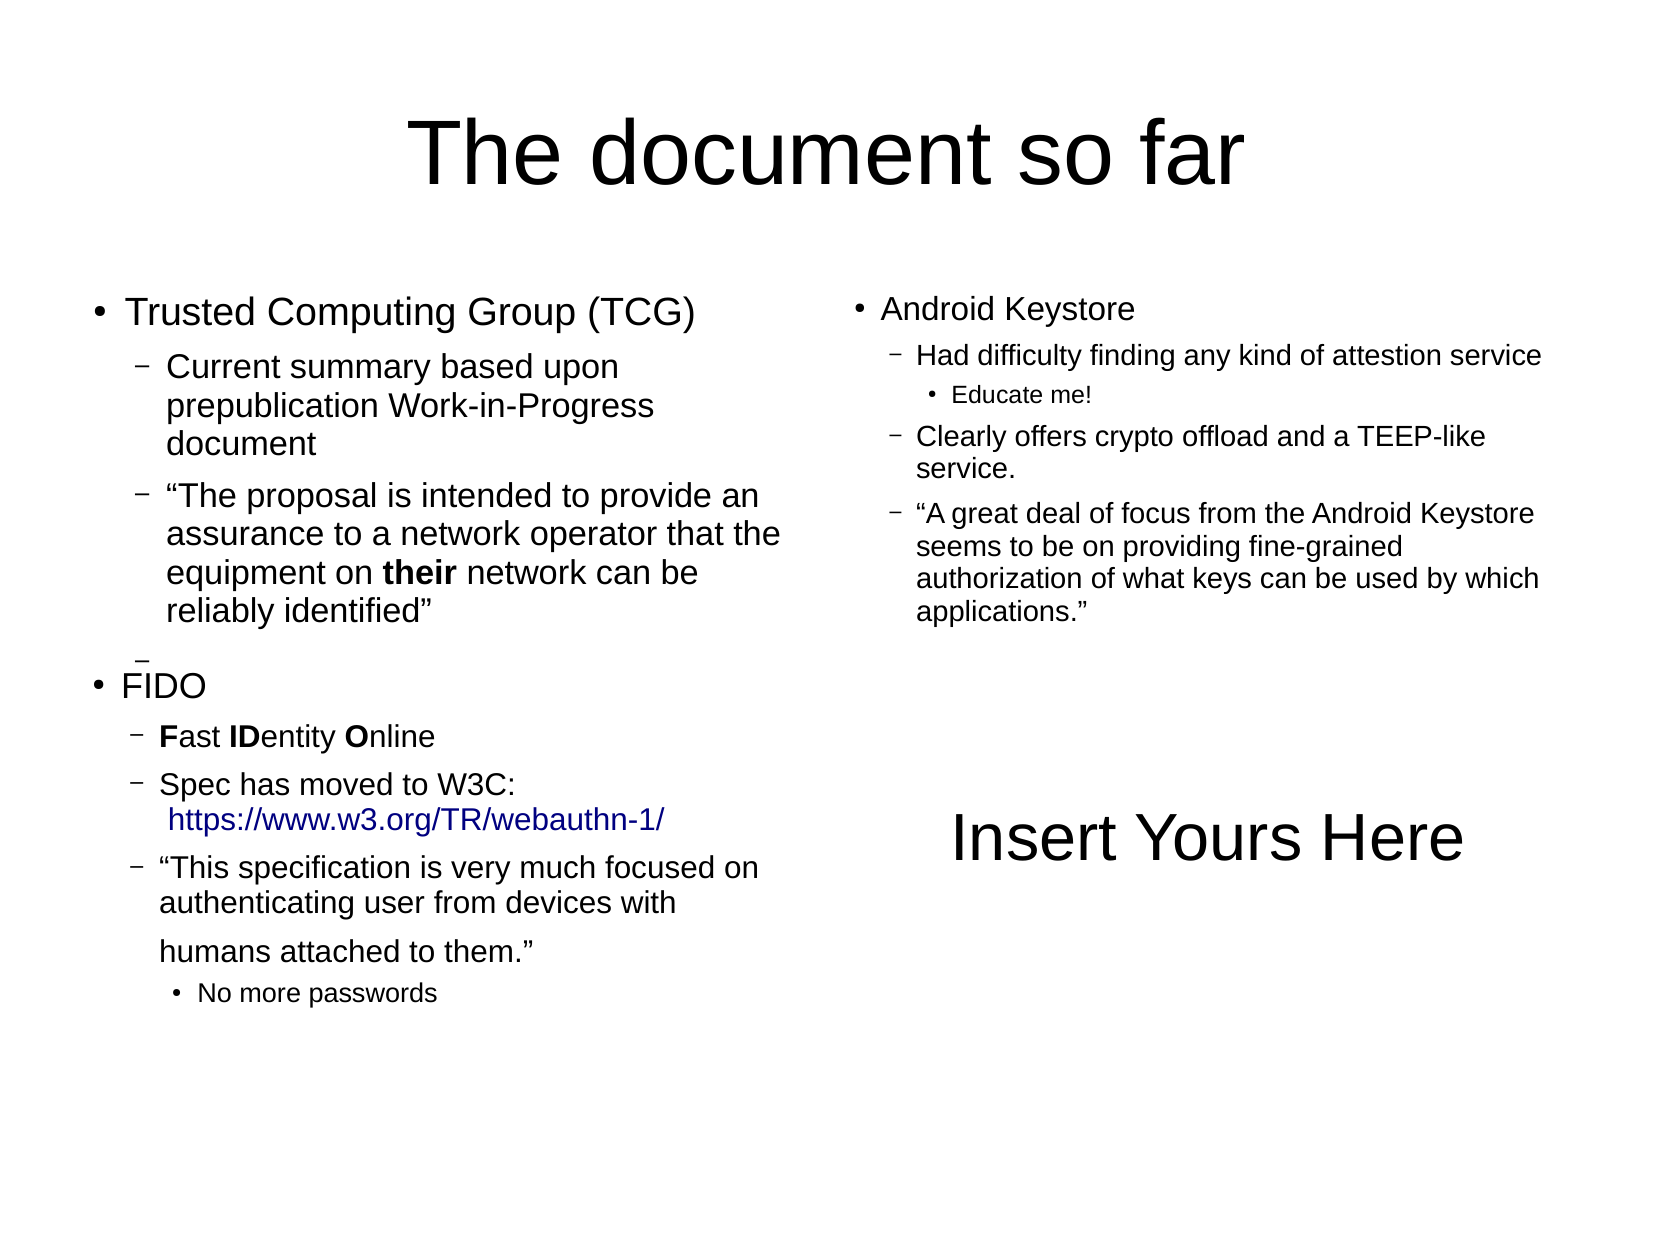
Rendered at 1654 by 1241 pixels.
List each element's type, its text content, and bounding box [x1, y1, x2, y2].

list Insert Yours Here [845, 665, 1572, 1009]
list Trusted Computing Group (TCG) Current summary based upon prepublication Work-in-Progress document “The proposal is intended to provide an assurance to a network operator that the equipment on their network can be reliably identified” [82, 290, 809, 634]
list Android Keystore Had difficulty finding any kind of attestion service Educate me! Clearly offers crypto offload and a TEEP-like service. “A great deal of focus from the Android Keystore seems to be on providing fine-grained authorization of what keys can be used by which applications.” [845, 290, 1572, 634]
list FIDO Fast IDentity Online Spec has moved to W3C: https://www.w3.org/TR/webauthn-1/ “This specification is very much focused on authenticating user from devices with humans attached to them.” No more passwords [82, 665, 809, 1009]
title The document so far [82, 49, 1571, 257]
